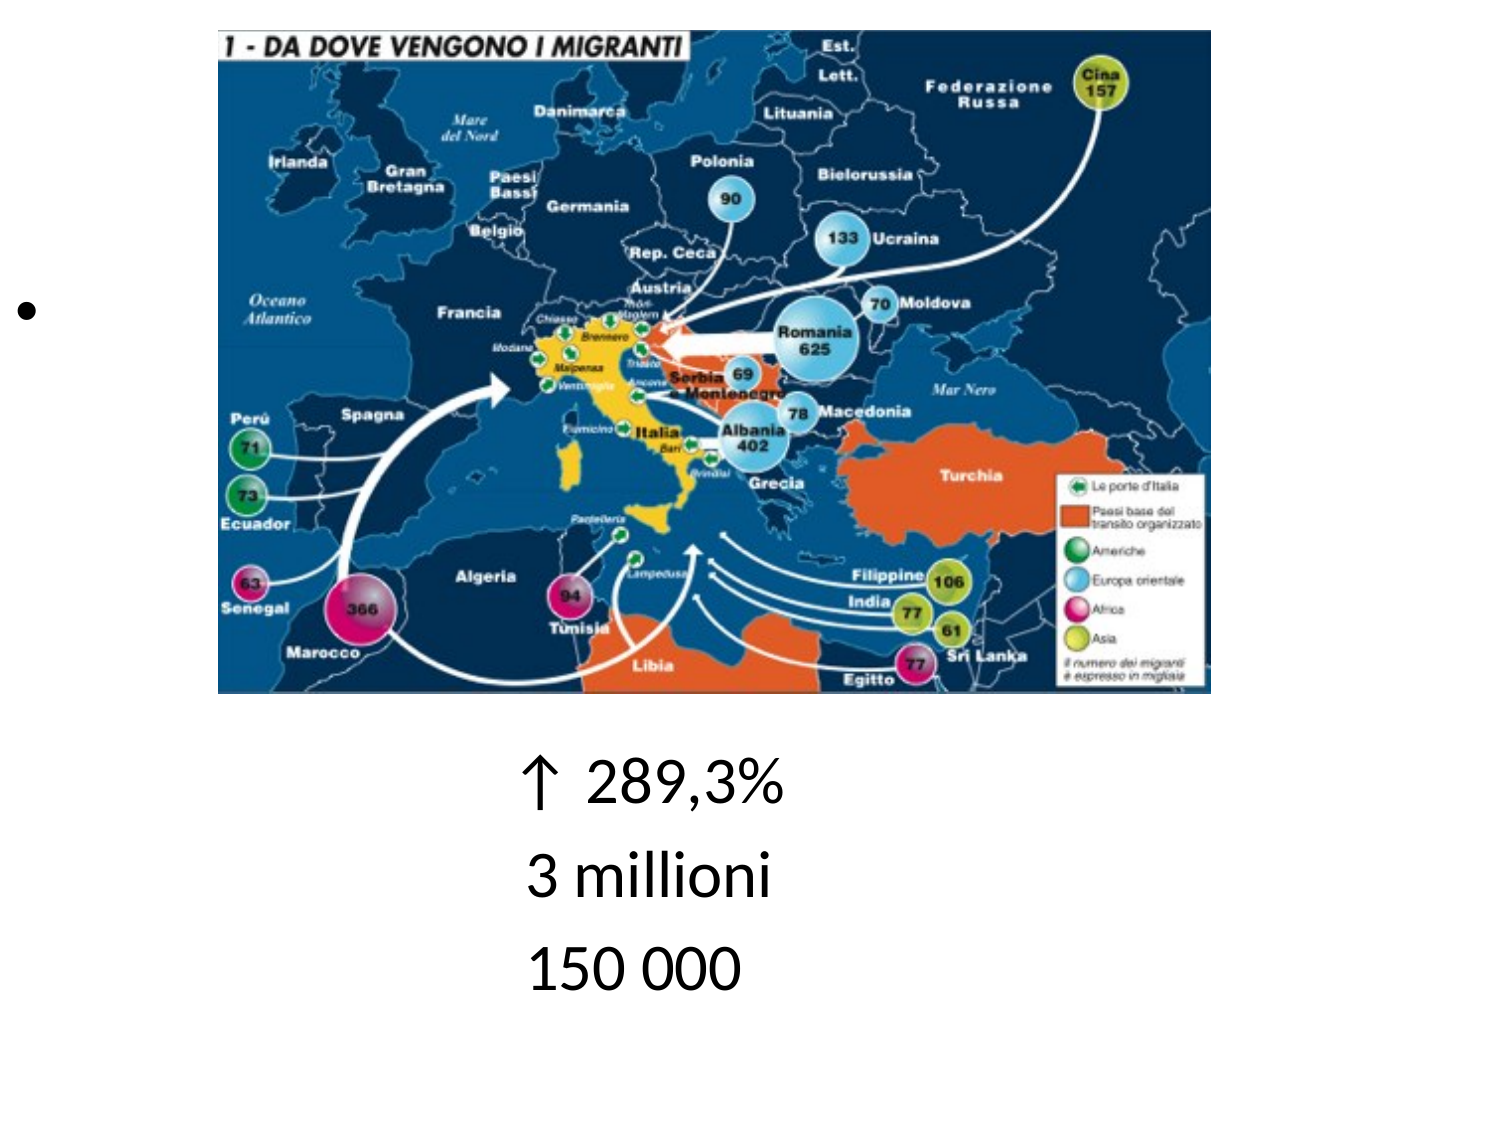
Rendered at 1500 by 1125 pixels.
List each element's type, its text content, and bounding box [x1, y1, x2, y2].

picture [218, 30, 1211, 694]
list ↑ 289,3% 3 millioni 150 000 [0, 262, 1425, 1125]
